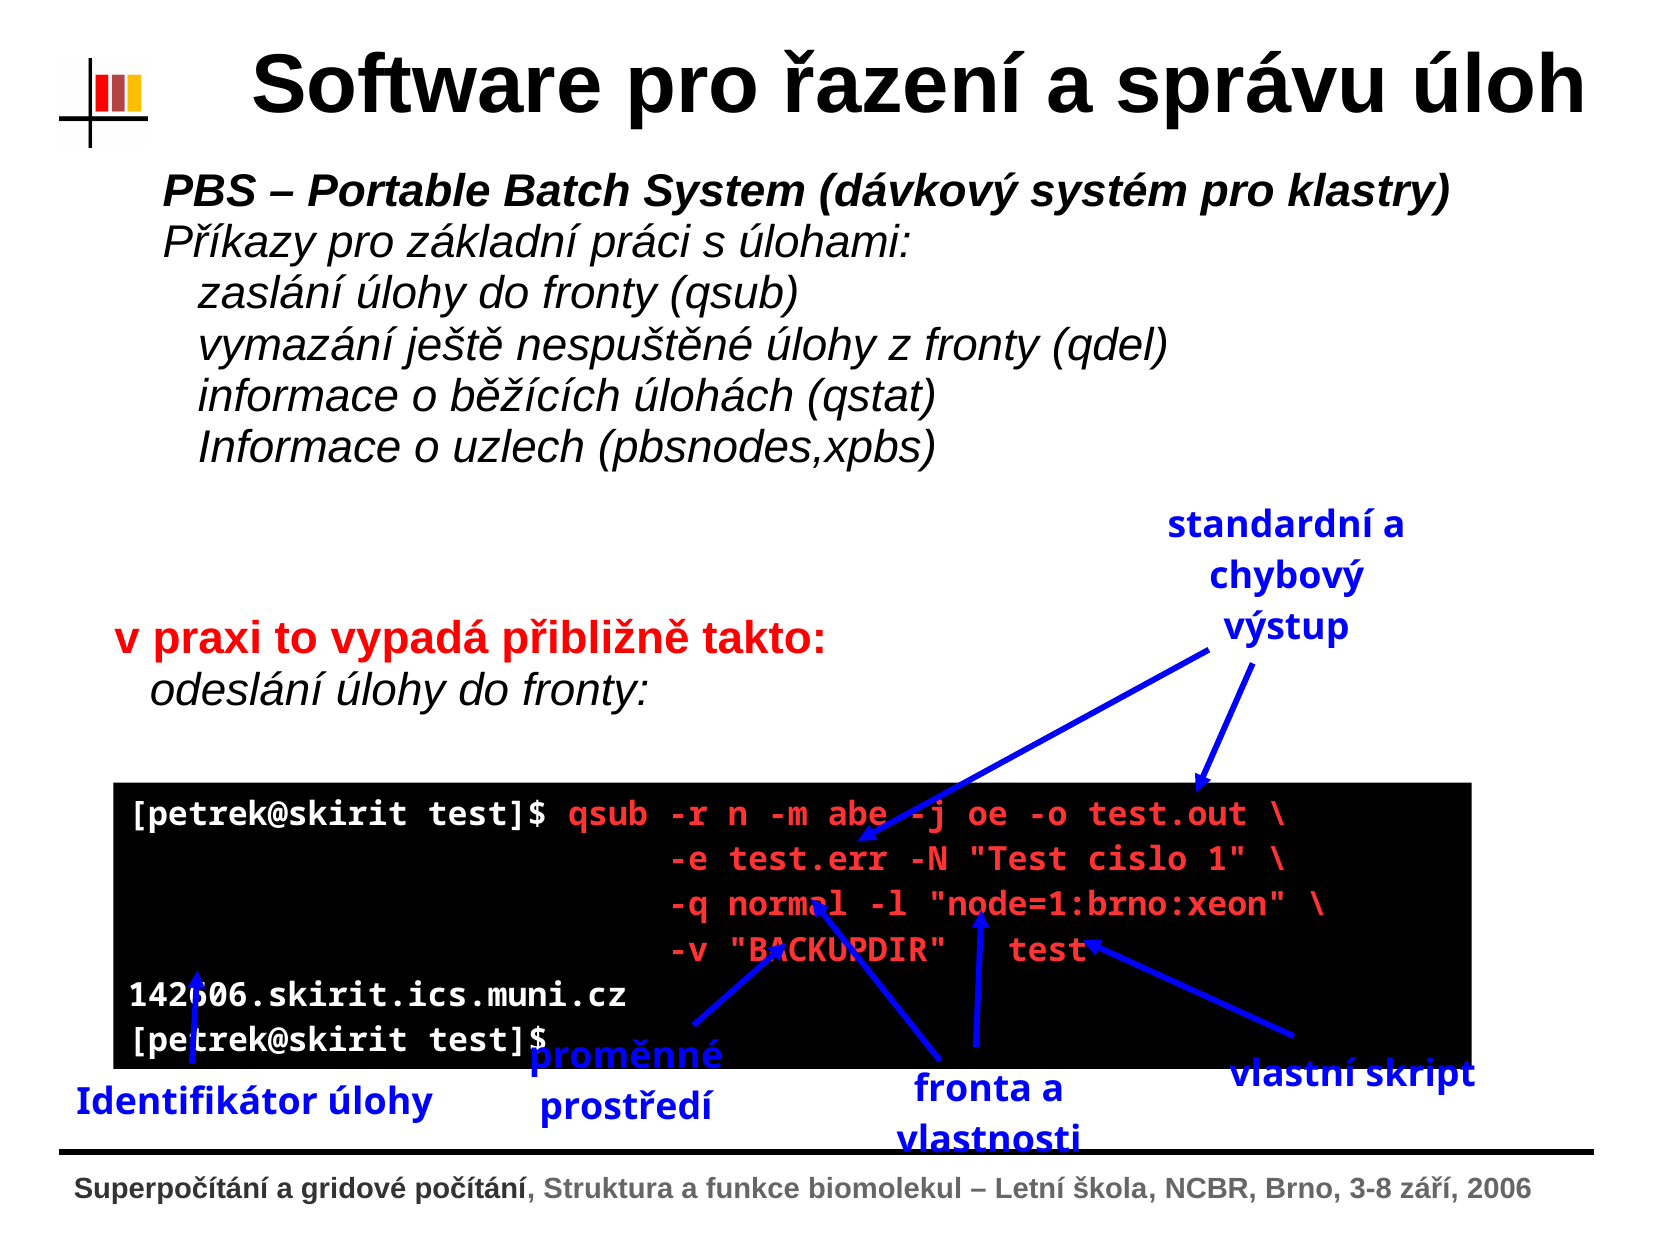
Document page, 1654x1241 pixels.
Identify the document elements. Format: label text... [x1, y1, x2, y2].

text_box v praxi to vypadá přibližně takto: odeslání úlohy do fronty: [99, 605, 1576, 757]
picture [59, 58, 148, 148]
text_box Software pro řazení a správu úloh [236, 29, 1626, 171]
text_box PBS – Portable Batch System (dávkový systém pro klastry) Příkazy pro základní práci s úlohami: zaslání úlohy do fronty (qsub) vymazání ještě nespuštěné úlohy z fronty (qdel) informace o běžících úlohách (qstat) Informace o uzlech (pbsnodes,xpbs) [147, 157, 1625, 647]
text_box Superpočítání a gridové počítání, Struktura a funkce biomolekul – Letní škola, NCBR, Brno, 3-8 září, 2006 [59, 1151, 1558, 1214]
text_box [petrek@skirit test]$ qsub -r n -m abe -j oe -o test.out \ -e test.err -N "Test cislo 1" \ -q normal -l "node=1:brno:xeon" \ -v "BACKUPDIR" test 142606.skirit.ics.muni.cz [petrek@skirit test]$ [113, 782, 1472, 1026]
text_box vlastní skript [1214, 1046, 1492, 1094]
text_box Identifikátor úlohy [68, 1074, 442, 1121]
text_box fronta a vlastnosti [825, 1061, 1154, 1120]
text_box standardní a chybový výstup [1148, 497, 1426, 636]
text_box proměnné prostředí [487, 1028, 765, 1122]
